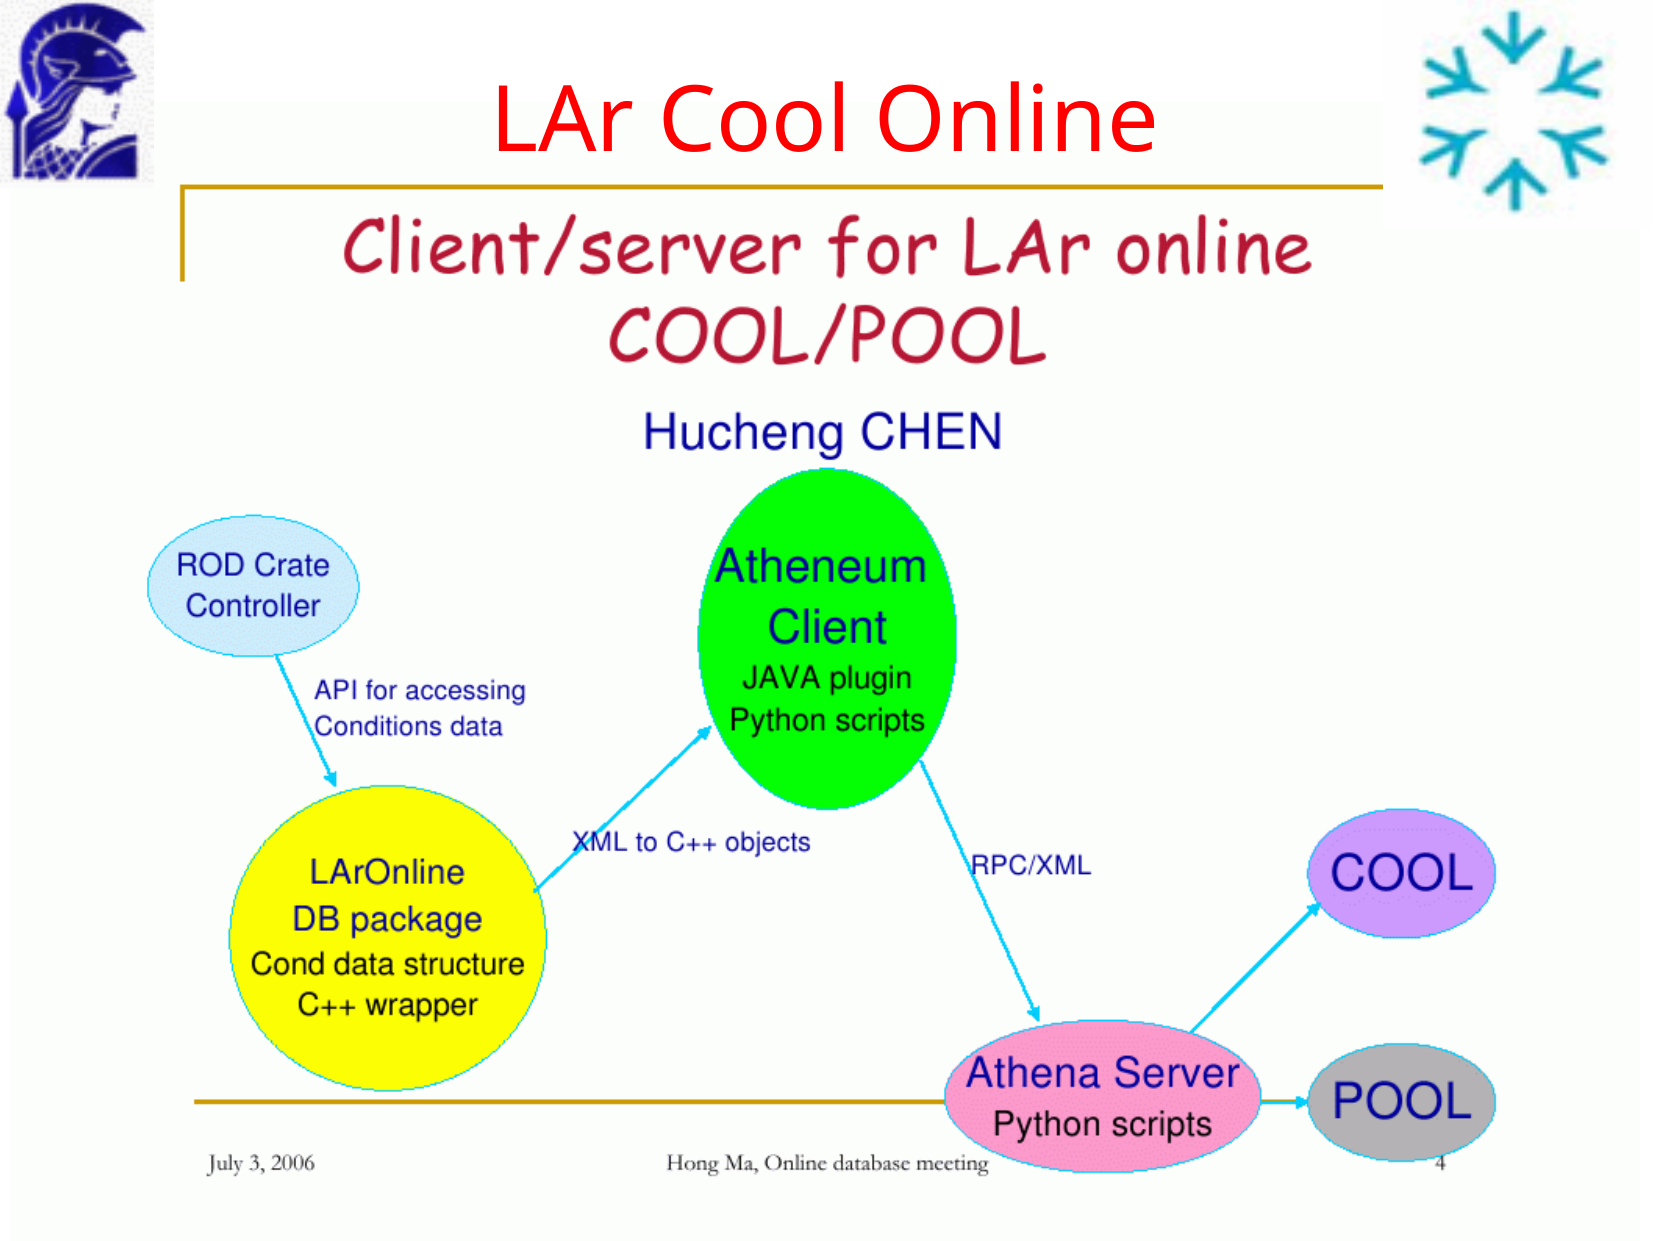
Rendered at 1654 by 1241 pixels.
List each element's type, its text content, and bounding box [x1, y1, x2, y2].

picture [0, 0, 1652, 1241]
title LAr Cool Online [80, 36, 1383, 196]
